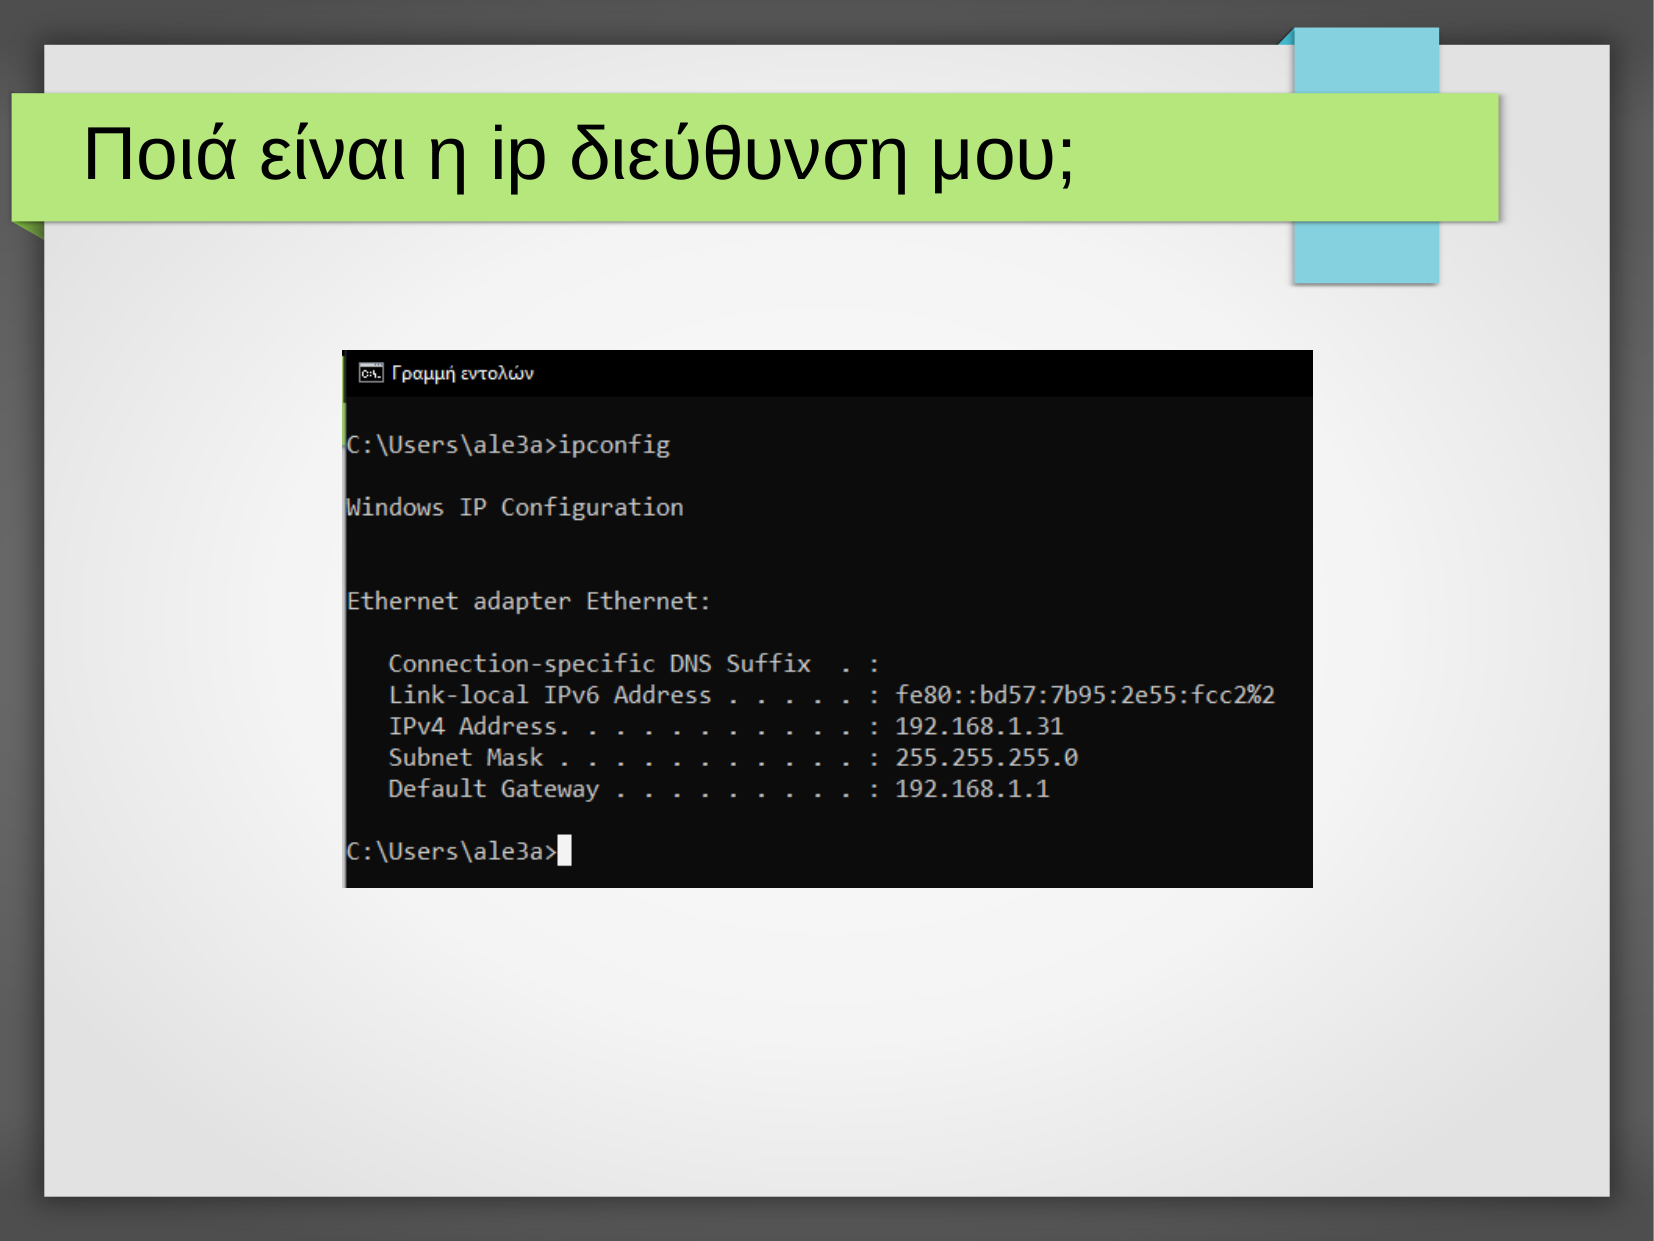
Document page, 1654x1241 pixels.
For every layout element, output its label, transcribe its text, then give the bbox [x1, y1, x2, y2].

title Ποιά είναι η ip διεύθυνση μου; [82, 94, 1264, 213]
picture [0, 0, 1654, 1241]
